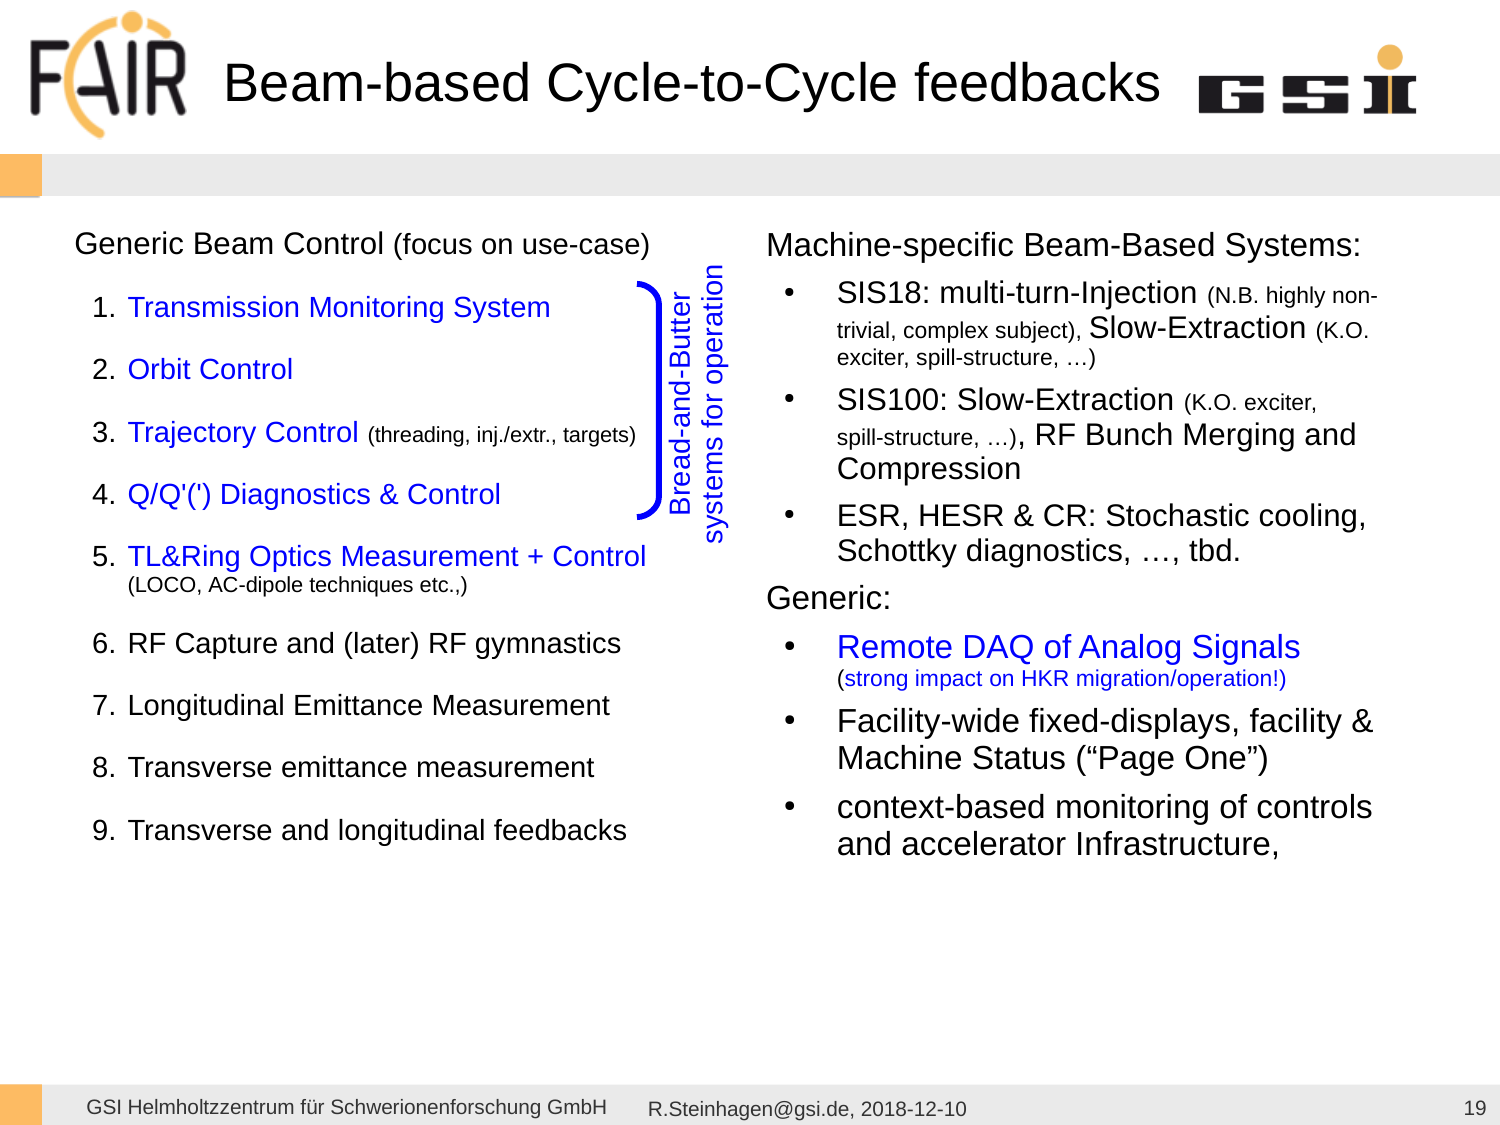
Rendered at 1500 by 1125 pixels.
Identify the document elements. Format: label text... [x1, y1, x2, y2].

list Machine-specific Beam-Based Systems: SIS18: multi-turn-Injection (N.B. highly non-trivial, complex subject), Slow-Extraction (K.O. exciter, spill‑structure, …) SIS100: Slow-Extraction (K.O. exciter, spill‑structure, …), RF Bunch Merging and Compression ESR, HESR & CR: Stochastic cooling, Schottky diagnostics, …, tbd. Generic: Remote DAQ of Analog Signals (strong impact on HKR migration/operation!) Facility-wide fixed-displays, facility & Machine Status (“Page One”) context-based monitoring of controls and accelerator Infrastructure, [766, 226, 1425, 1050]
text_box Bread-and-Butter systems for operation [655, 224, 770, 584]
picture [1197, 42, 1419, 117]
list Generic Beam Control (focus on use-case) Transmission Monitoring System Orbit Control Trajectory Control (threading, inj./extr., targets) Q/Q'(') Diagnostics & Control TL&Ring Optics Measurement + Control (LOCO, AC-dipole techniques etc.,) RF Capture and (later) RF gymnastics Longitudinal Emittance Measurement Transverse emittance measurement Transverse and longitudinal feedbacks [74, 226, 734, 1050]
picture [30, 9, 187, 141]
title Beam-based Cycle-to-Cycle feedbacks [223, 23, 1193, 142]
